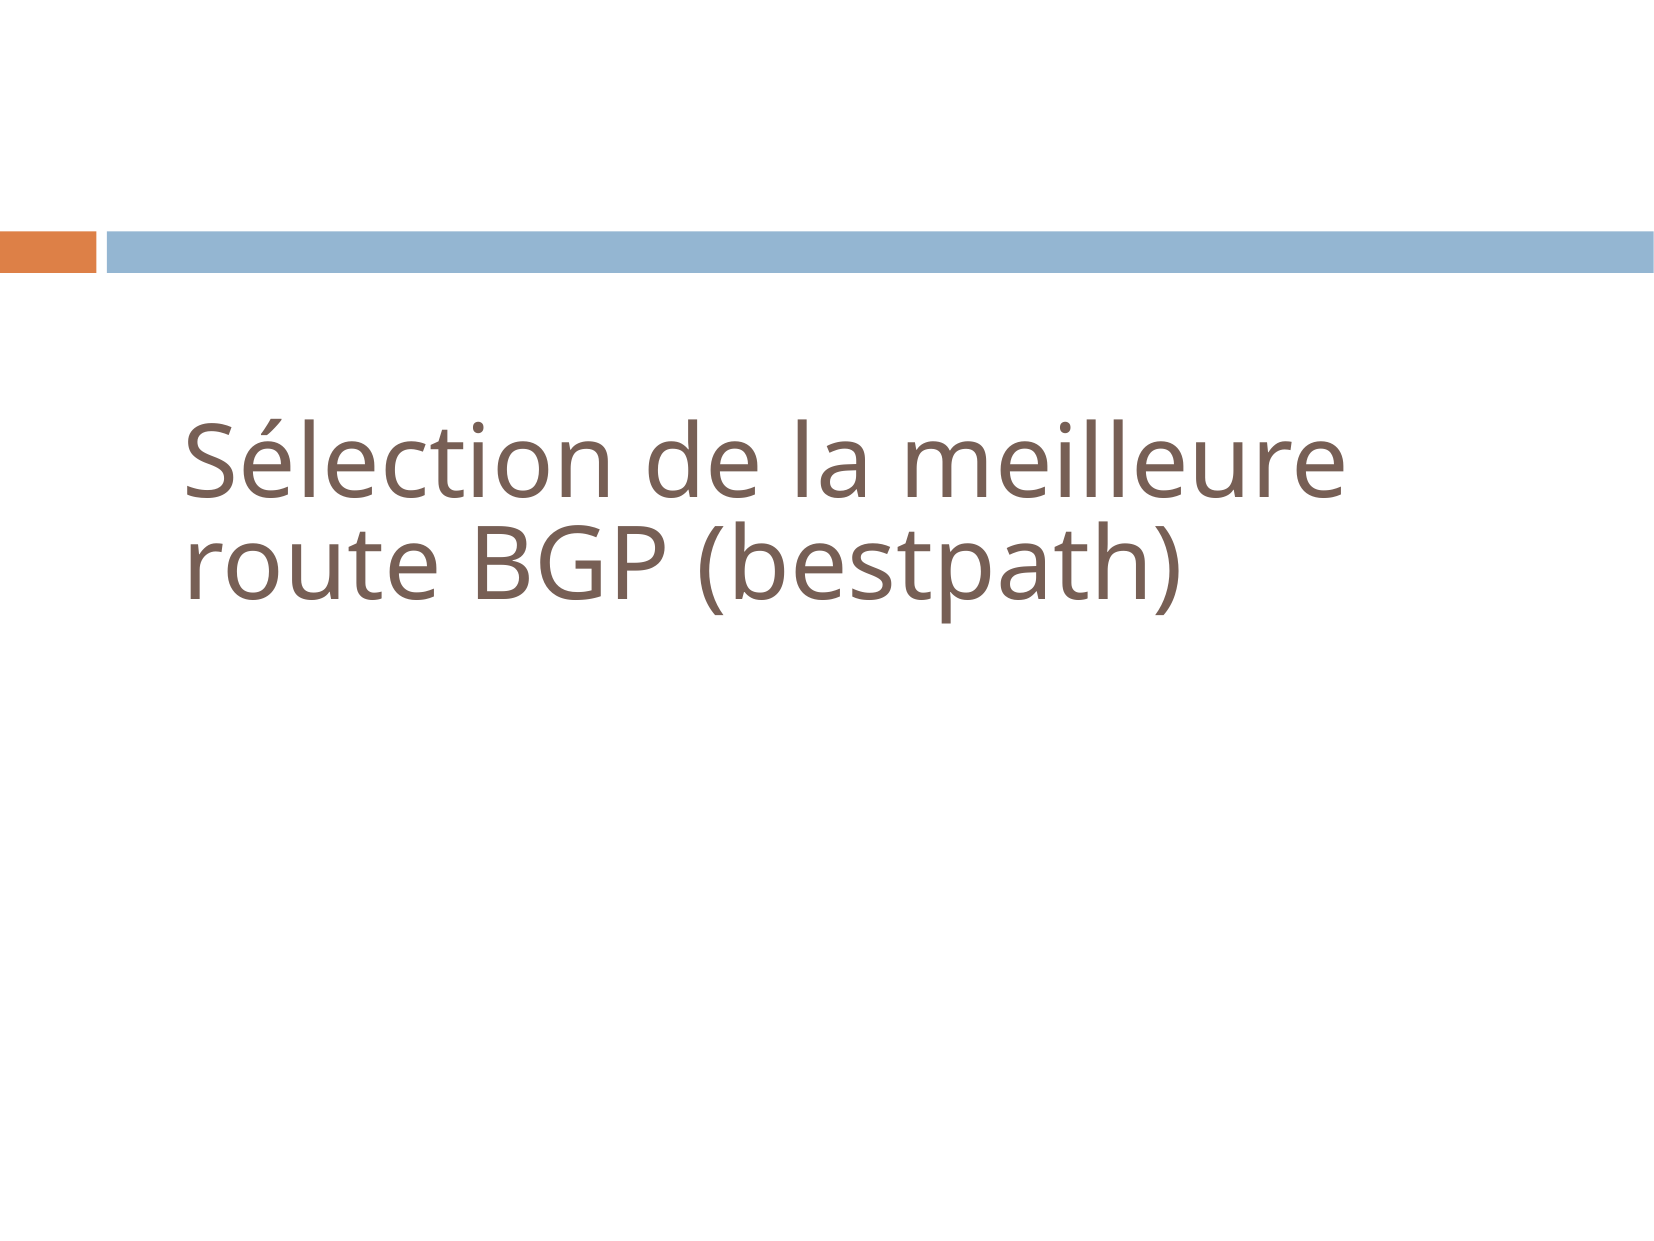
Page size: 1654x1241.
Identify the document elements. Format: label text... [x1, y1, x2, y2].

title Sélection de la meilleure route BGP (bestpath) [169, 419, 1575, 739]
